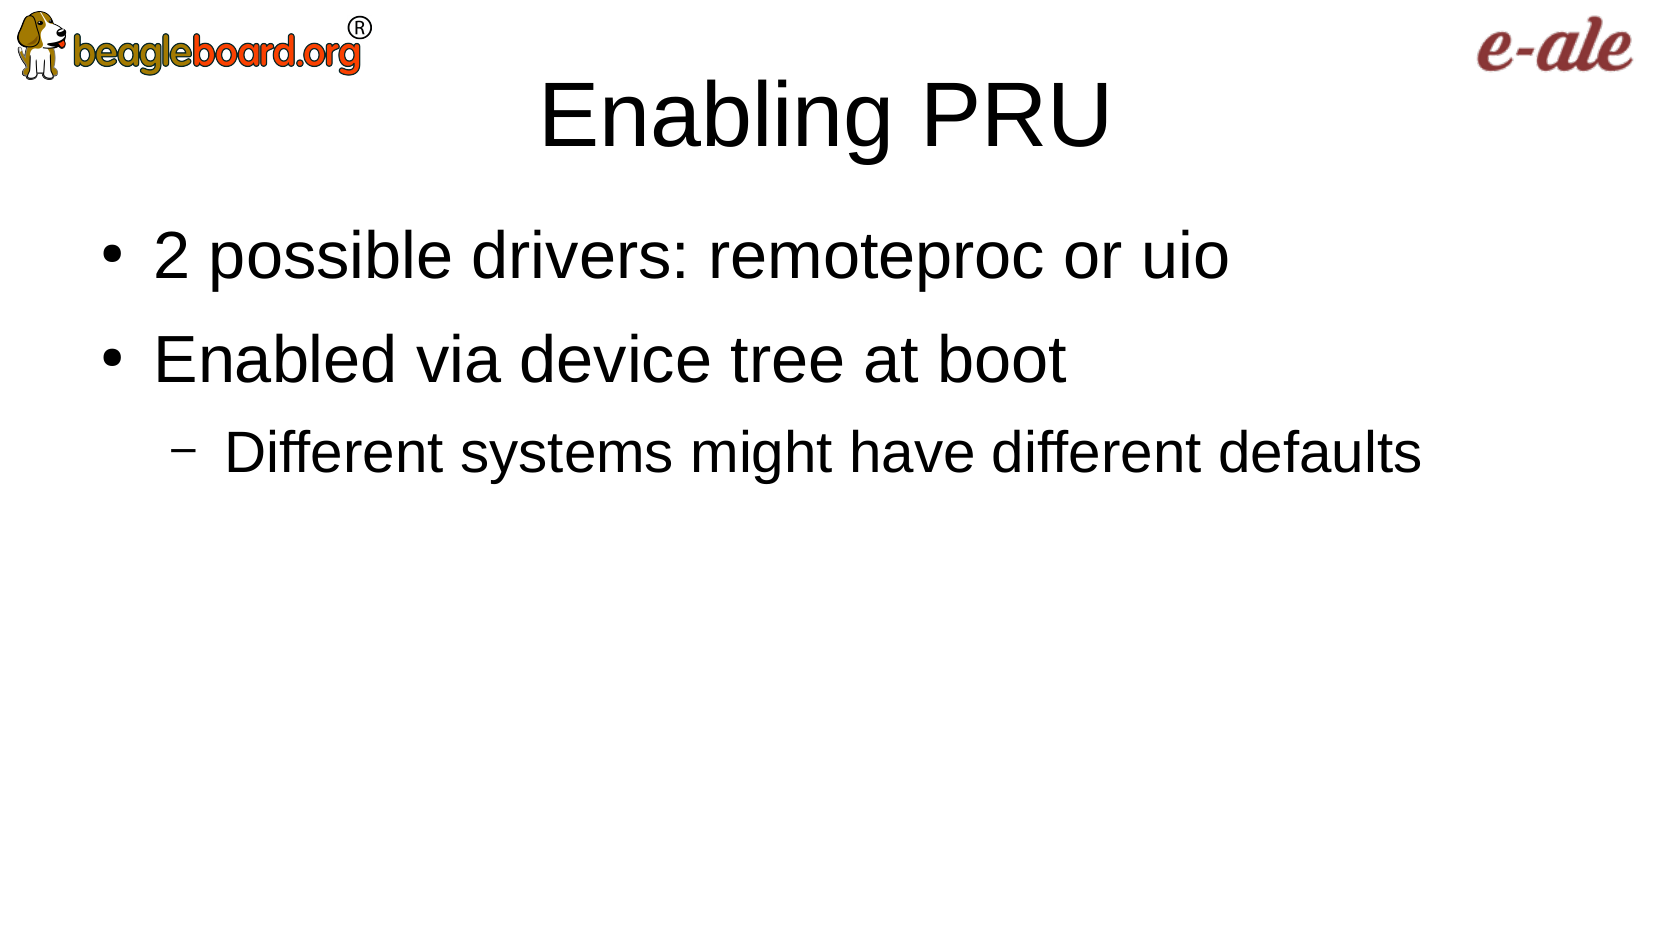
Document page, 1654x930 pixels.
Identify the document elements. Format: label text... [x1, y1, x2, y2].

list 2 possible drivers: remoteproc or uio Enabled via device tree at boot Different systems might have different defaults [82, 217, 1571, 757]
picture [1475, 14, 1636, 74]
title Enabling PRU [82, 37, 1571, 193]
picture [17, 11, 372, 80]
